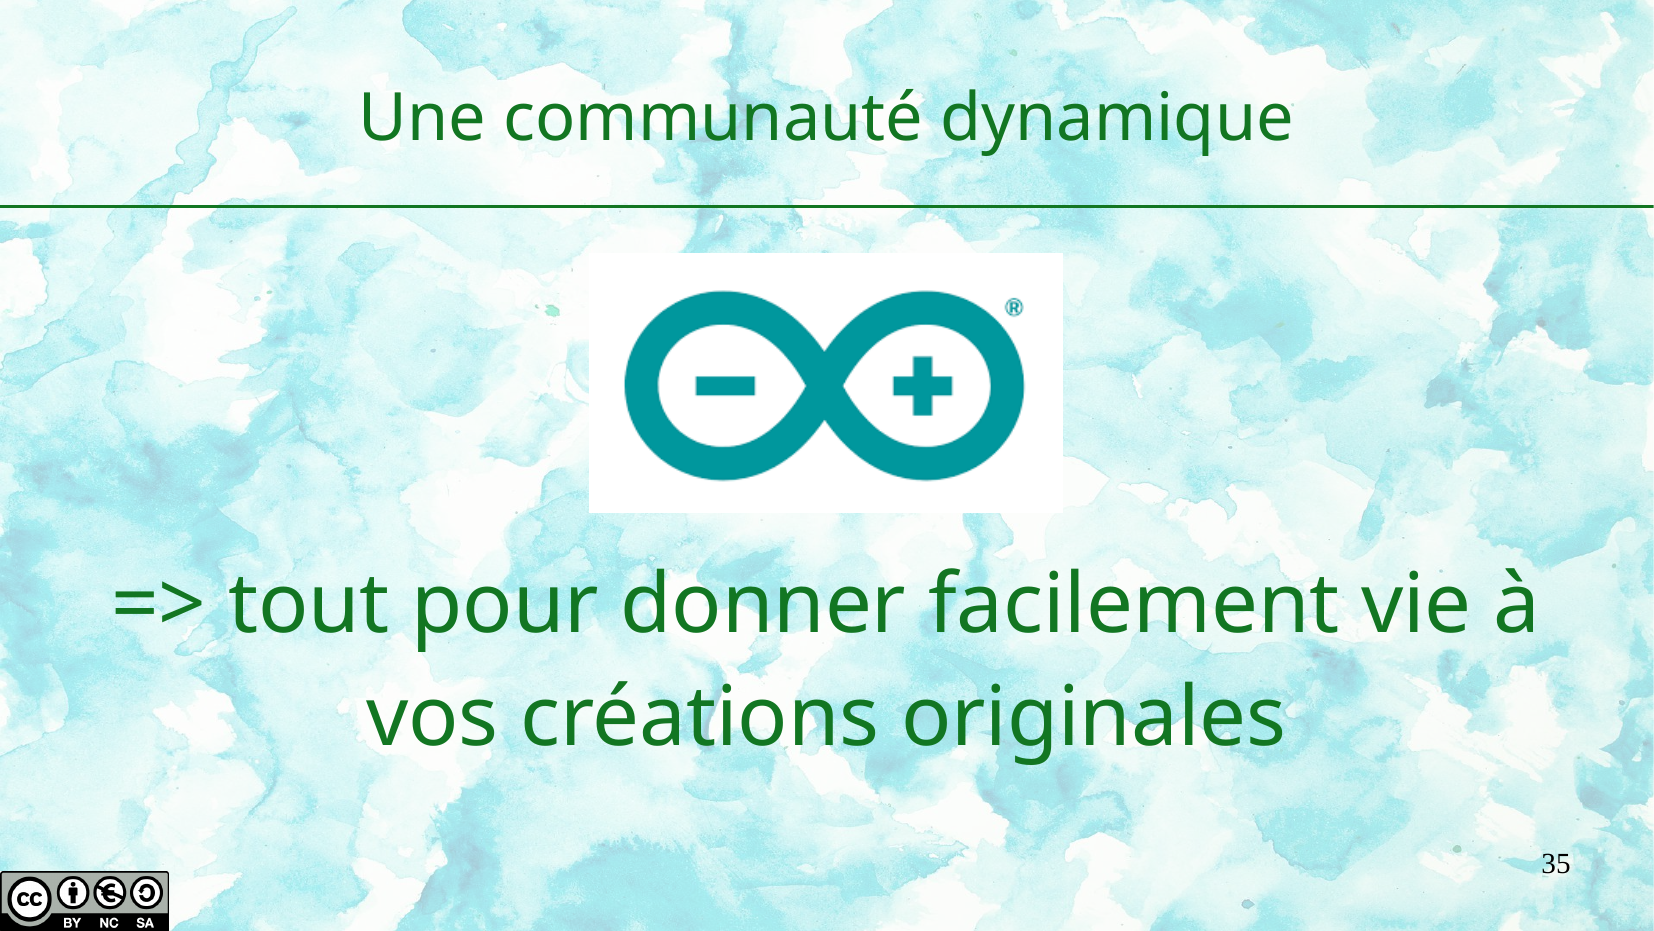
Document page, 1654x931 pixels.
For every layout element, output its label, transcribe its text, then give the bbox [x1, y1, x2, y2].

picture [589, 253, 1063, 513]
list => tout pour donner facilement vie à vos créations originales [82, 543, 1571, 798]
picture [0, 871, 169, 931]
title Une communauté dynamique [82, 37, 1571, 193]
